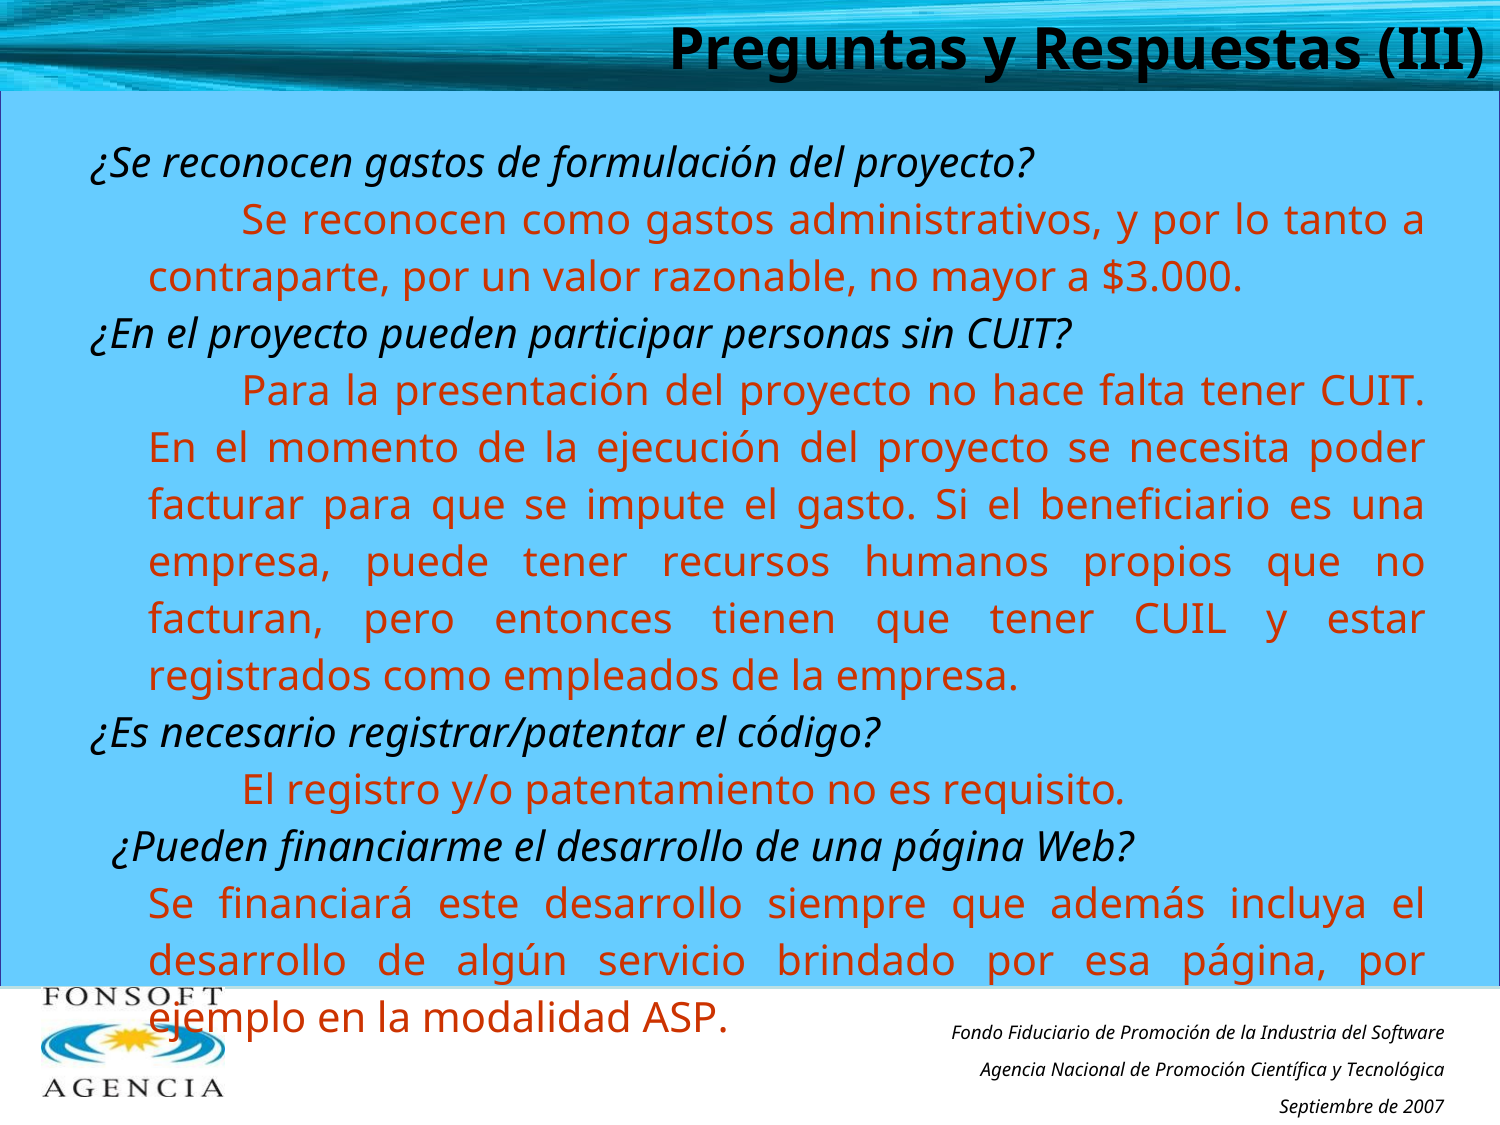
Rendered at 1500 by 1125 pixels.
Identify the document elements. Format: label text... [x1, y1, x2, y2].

text_box ¿Se reconocen gastos de formulación del proyecto? Se reconocen como gastos administrativos, y por lo tanto a contraparte, por un valor razonable, no mayor a $3.000. ¿En el proyecto pueden participar personas sin CUIT? Para la presentación del proyecto no hace falta tener CUIT. En el momento de la ejecución del proyecto se necesita poder facturar para que se impute el gasto. Si el beneficiario es una empresa, puede tener recursos humanos propios que no facturan, pero entonces tienen que tener CUIL y estar registrados como empleados de la empresa. ¿Es necesario registrar/patentar el código? El registro y/o patentamiento no es requisito. ¿Pueden financiarme el desarrollo de una página Web? Se financiará este desarrollo siempre que además incluya el desarrollo de algún servicio brindado por esa página, por ejemplo en la modalidad ASP. [76, 125, 1442, 1110]
picture [41, 987, 76, 1097]
text_box Preguntas y Respuestas (III) [0, 0, 1500, 95]
